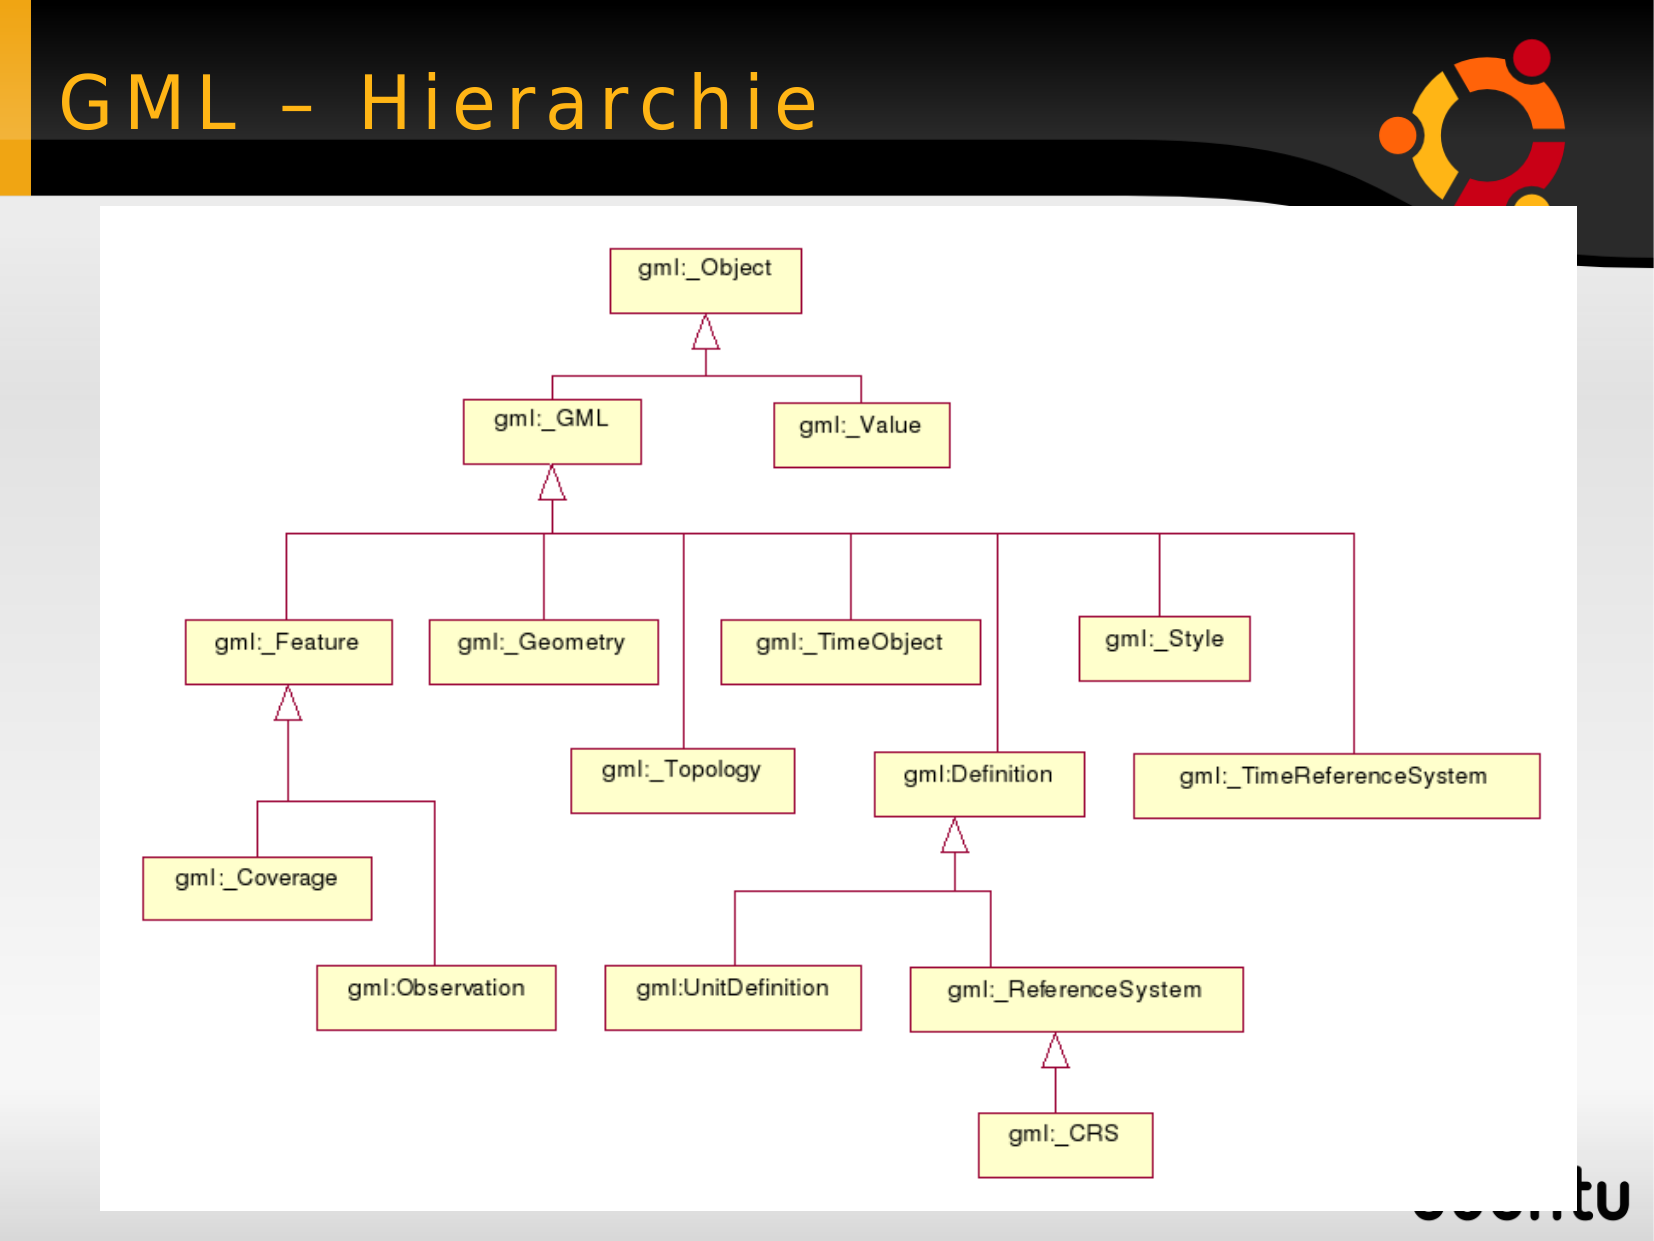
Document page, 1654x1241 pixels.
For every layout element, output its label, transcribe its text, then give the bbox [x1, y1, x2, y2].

picture [0, 0, 1654, 1241]
title GML – Hierarchie [59, 29, 1270, 178]
